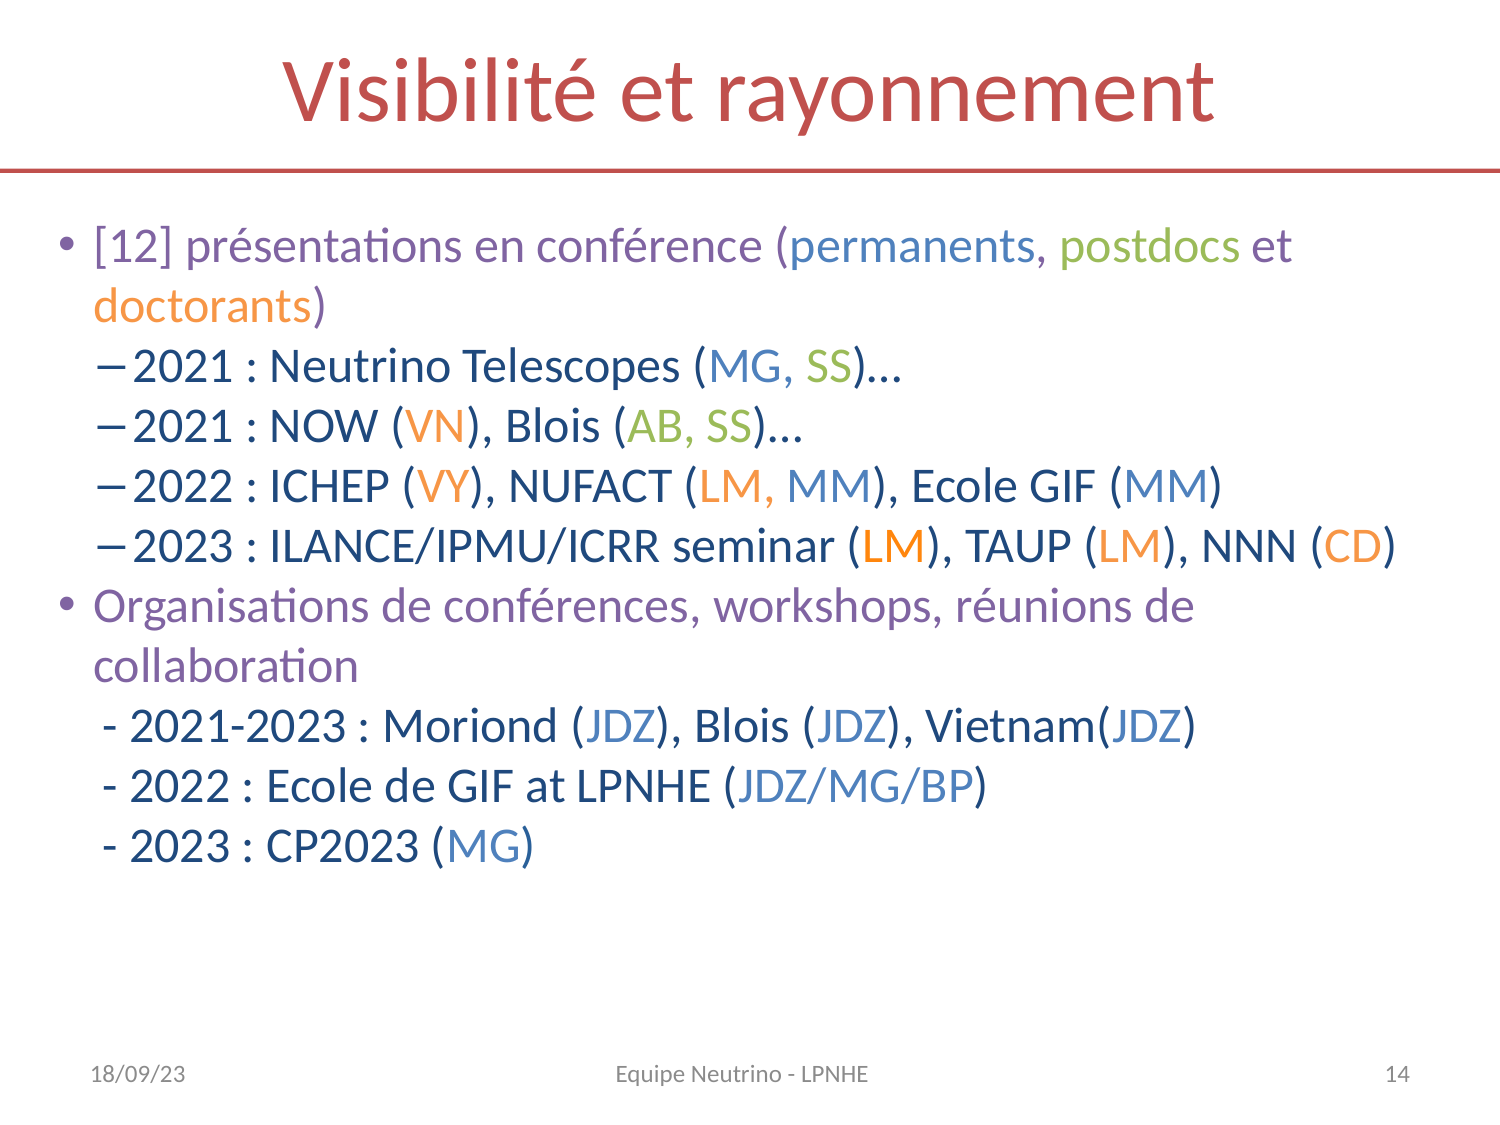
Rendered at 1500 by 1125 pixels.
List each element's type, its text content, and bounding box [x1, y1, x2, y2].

text_box 18/09/23 [74, 1042, 425, 1103]
text_box Equipe Neutrino - LPNHE [464, 1042, 1020, 1103]
text_box Visibilité et rayonnement [75, 29, 1425, 141]
text_box <number> [1074, 1042, 1425, 1103]
text_box [12] présentations en conférence (permanents, postdocs et doctorants) 2021 : Neutrino Telescopes (MG, SS)… 2021 : NOW (VN), Blois (AB, SS)… 2022 : ICHEP (VY), NUFACT (LM, MM), Ecole GIF (MM) 2023 : ILANCE/IPMU/ICRR seminar (LM), TAUP (LM), NNN (CD) Organisations de conférences, workshops, réunions de collaboration - 2021-2023 : Moriond (JDZ), Blois (JDZ), Vietnam(JDZ) - 2022 : Ecole de GIF at LPNHE (JDZ/MG/BP) - 2023 : CP2023 (MG) [43, 205, 1460, 1061]
